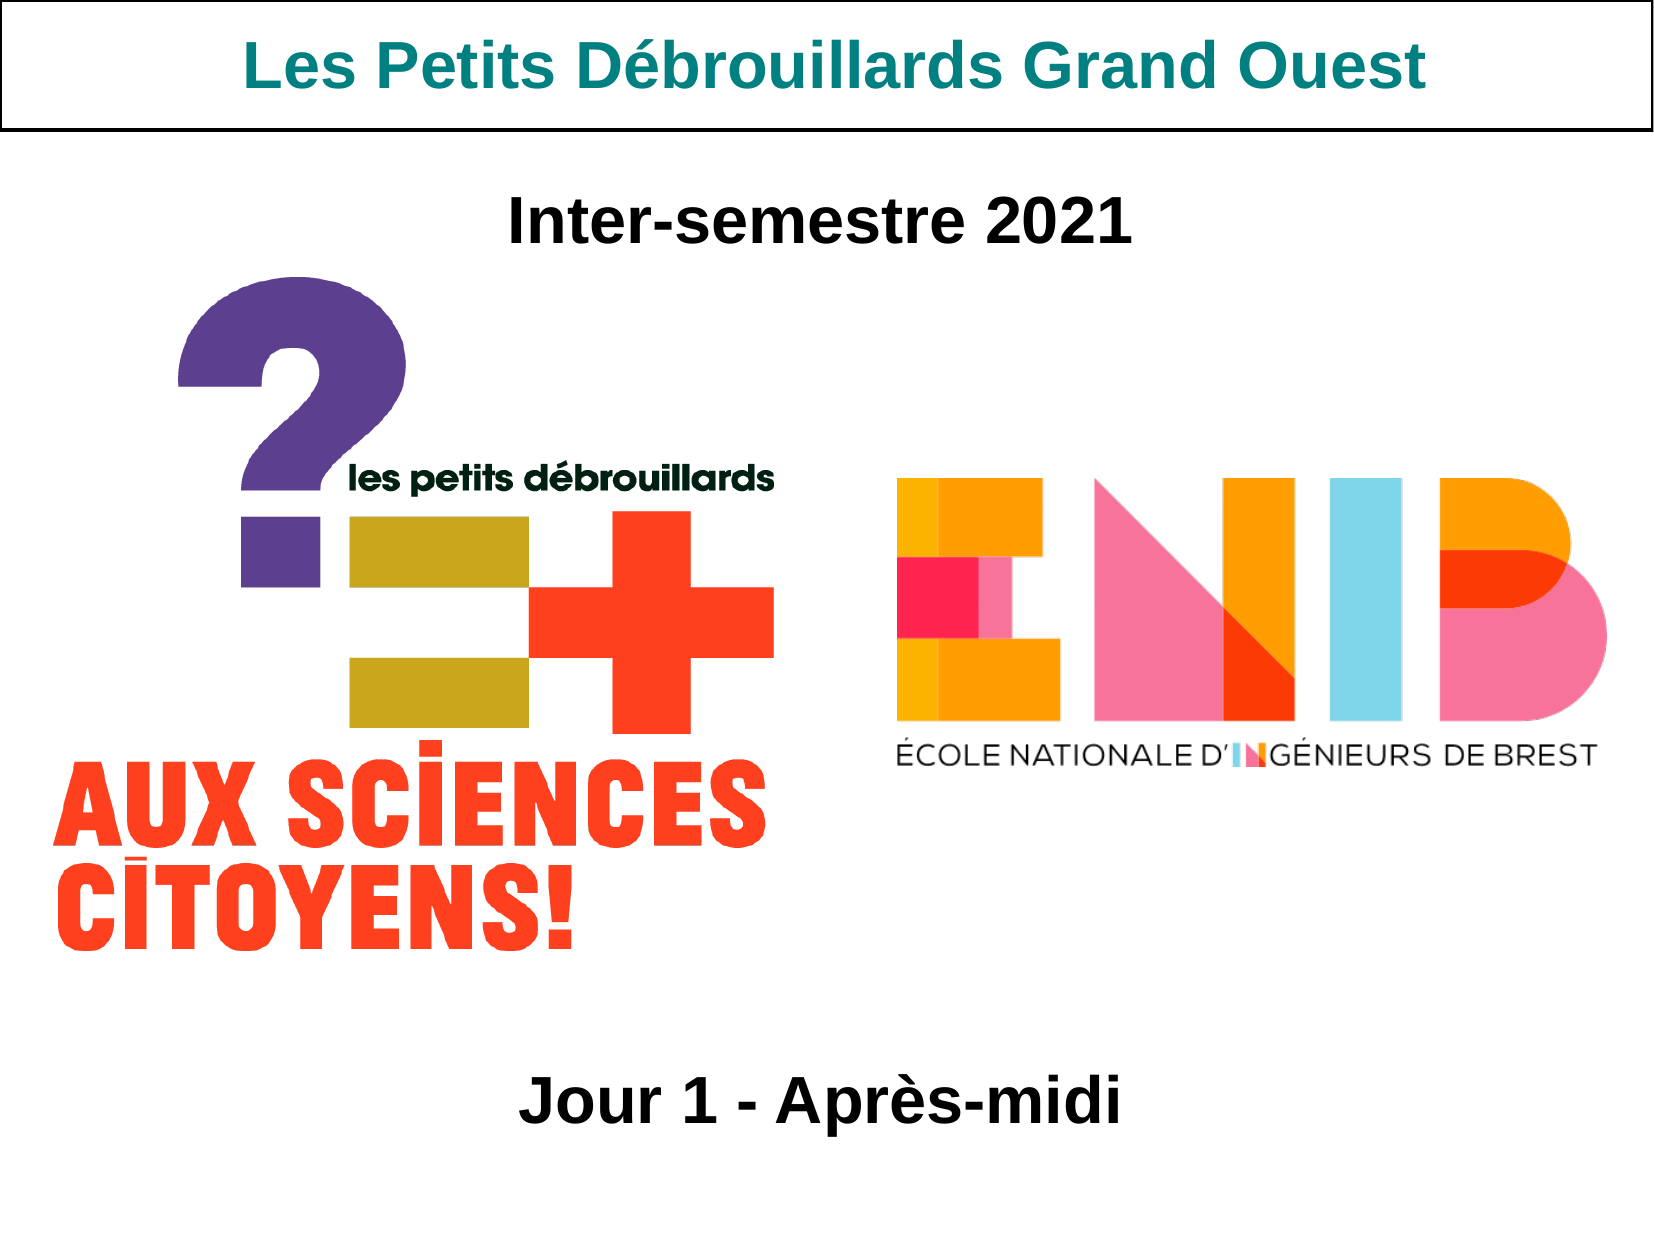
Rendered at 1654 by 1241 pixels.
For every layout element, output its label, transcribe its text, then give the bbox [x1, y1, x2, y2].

list Inter-semestre 2021 [47, 183, 1595, 408]
list Jour 1 - Après-midi [47, 1062, 1595, 1193]
text_box Les Petits Débrouillards Grand Ouest [0, 0, 1654, 130]
picture [897, 478, 1607, 767]
picture [53, 408, 774, 951]
